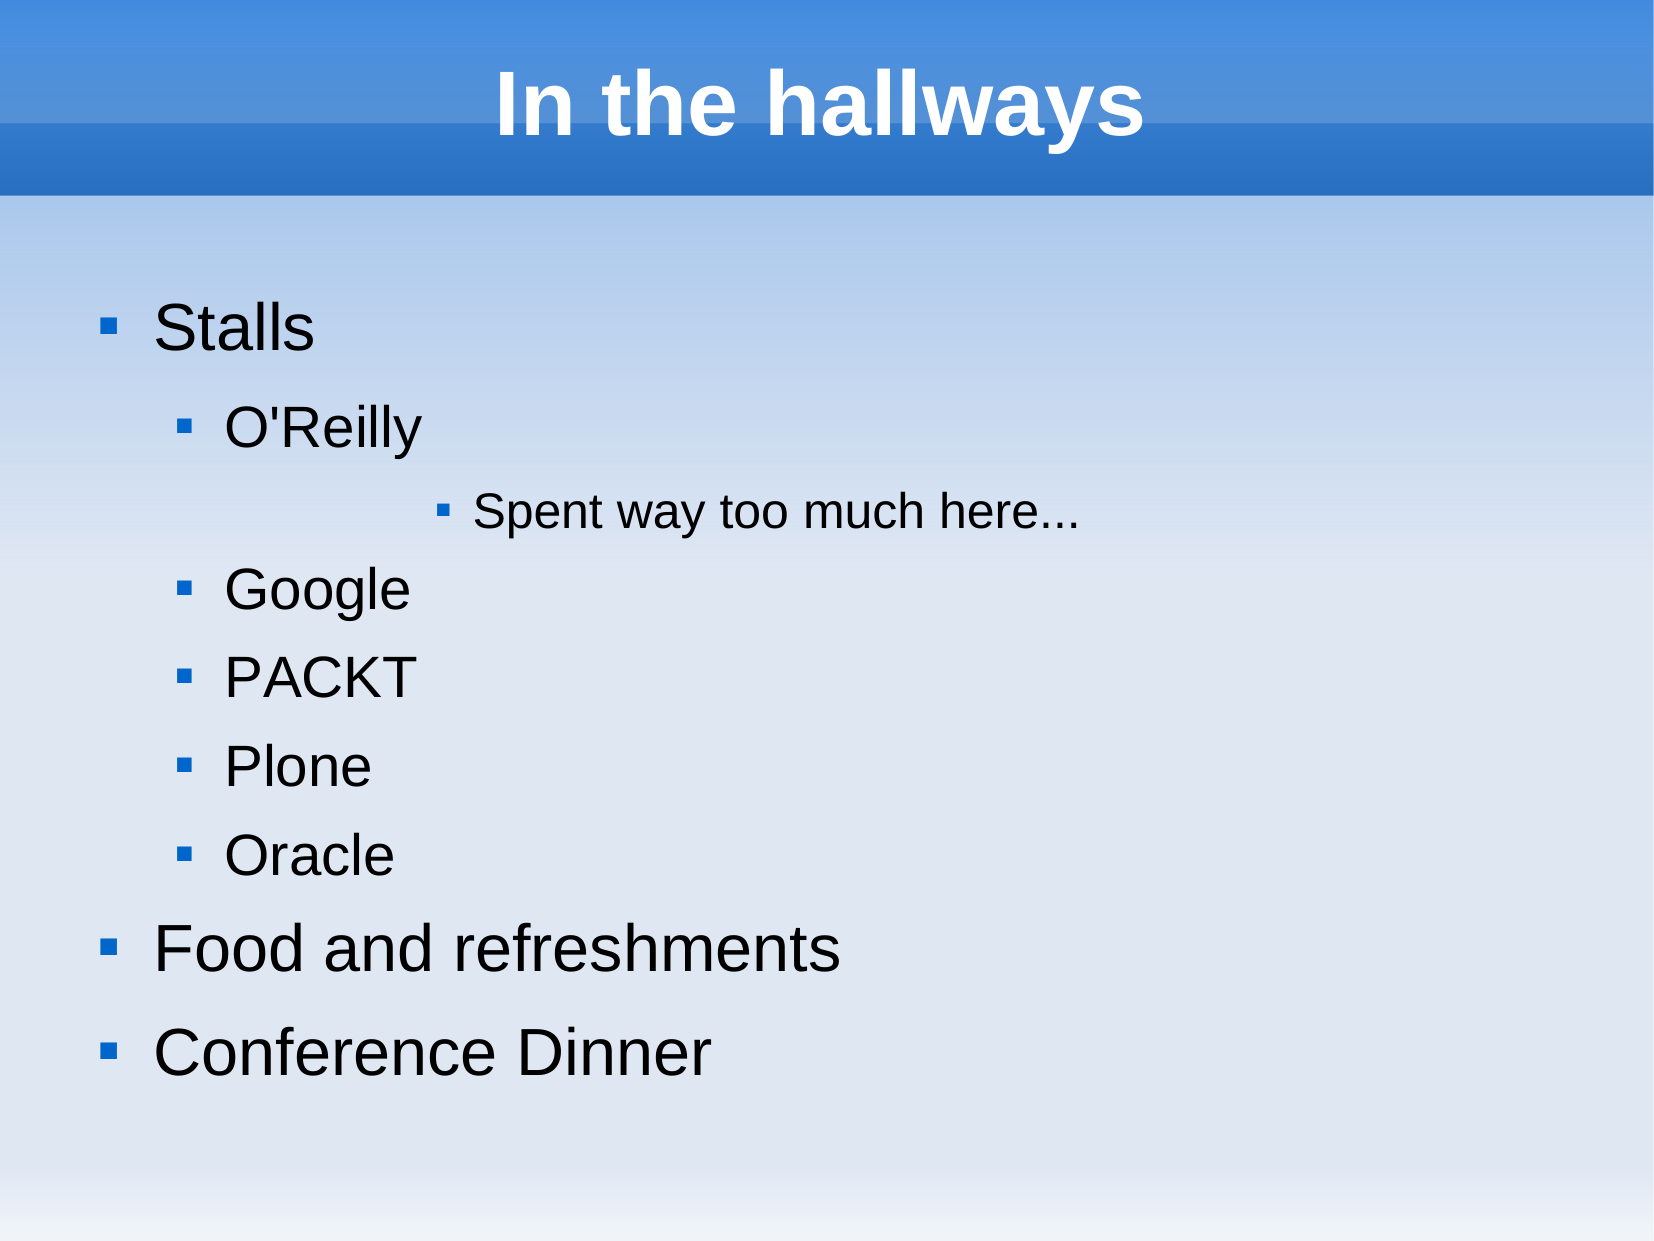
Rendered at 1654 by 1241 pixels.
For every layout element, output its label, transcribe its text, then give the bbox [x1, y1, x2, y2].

picture [0, 0, 1654, 1241]
title In the hallways [76, 7, 1565, 200]
list Stalls O'Reilly Spent way too much here... Google PACKT Plone Oracle Food and refreshments Conference Dinner [82, 290, 1571, 1094]
